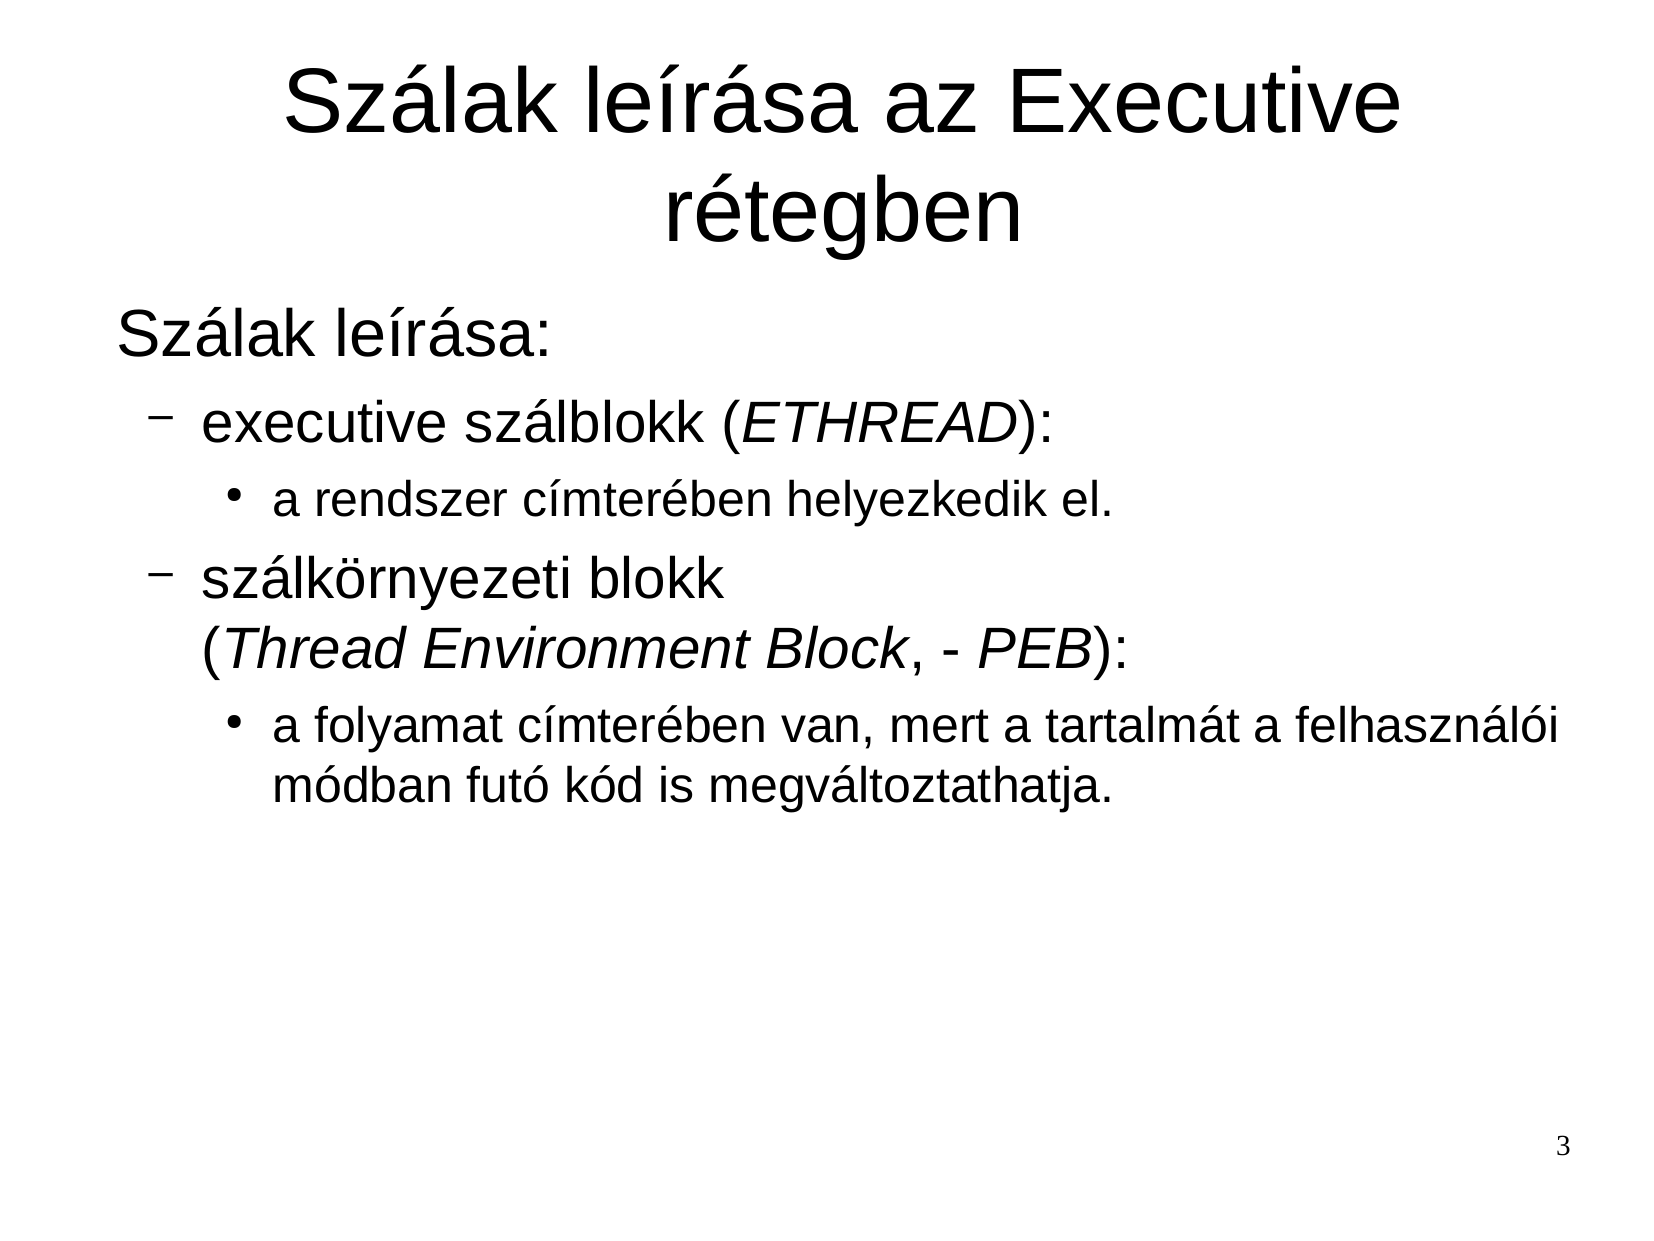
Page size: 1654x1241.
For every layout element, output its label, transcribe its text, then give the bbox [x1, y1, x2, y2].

title Szálak leírása az Executive rétegben [123, 46, 1530, 254]
list Szálak leírása: executive szálblokk (ETHREAD): a rendszer címterében helyezkedik el. szálkörnyezeti blokk (Thread Environment Block, - PEB): a folyamat címterében van, mert a tartalmát a felhasználói módban futó kód is megváltoztathatja. [45, 281, 1582, 1026]
